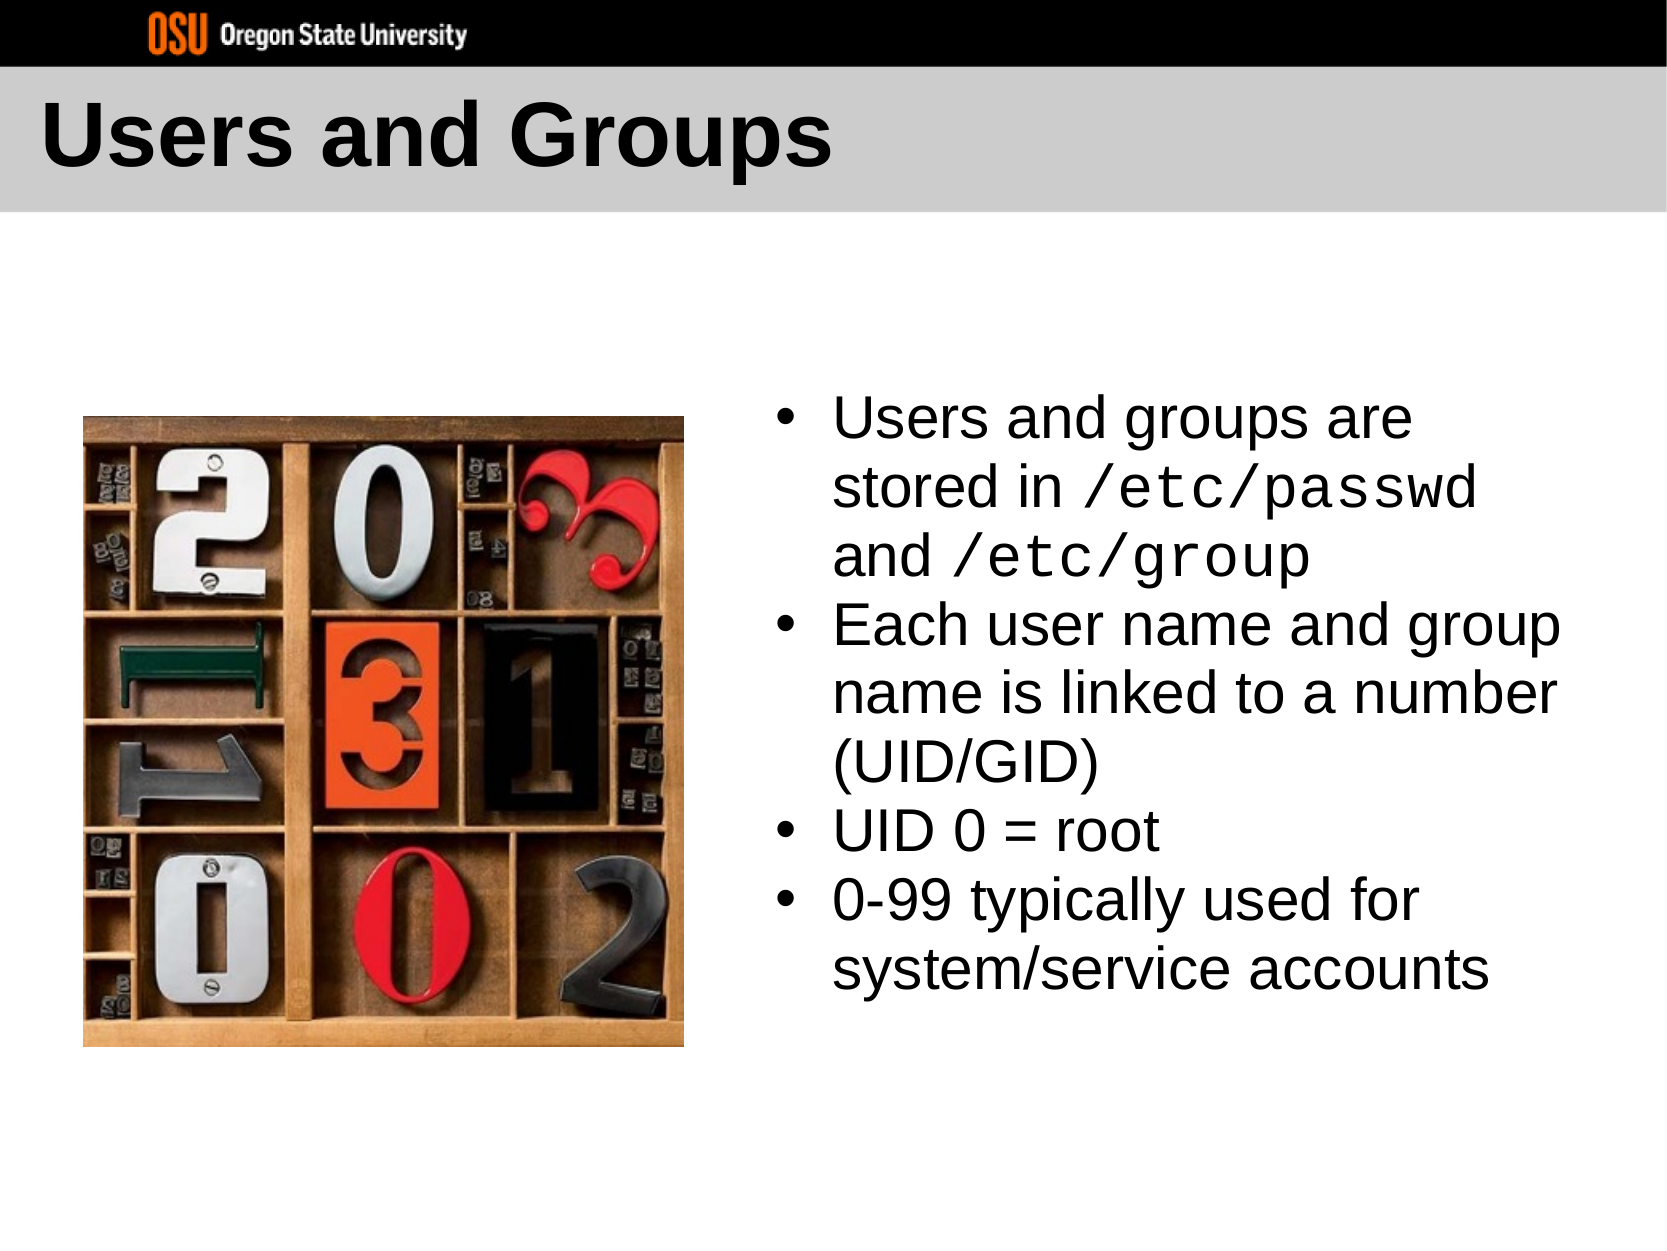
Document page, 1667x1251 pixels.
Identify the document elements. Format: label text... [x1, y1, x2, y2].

title Users and Groups [40, 83, 1625, 233]
list Users and groups are stored in /etc/passwd and /etc/group Each user name and group name is linked to a number (UID/GID) UID 0 = root 0-99 typically used for system/service accounts [757, 383, 1586, 1126]
picture [0, 0, 1667, 1251]
